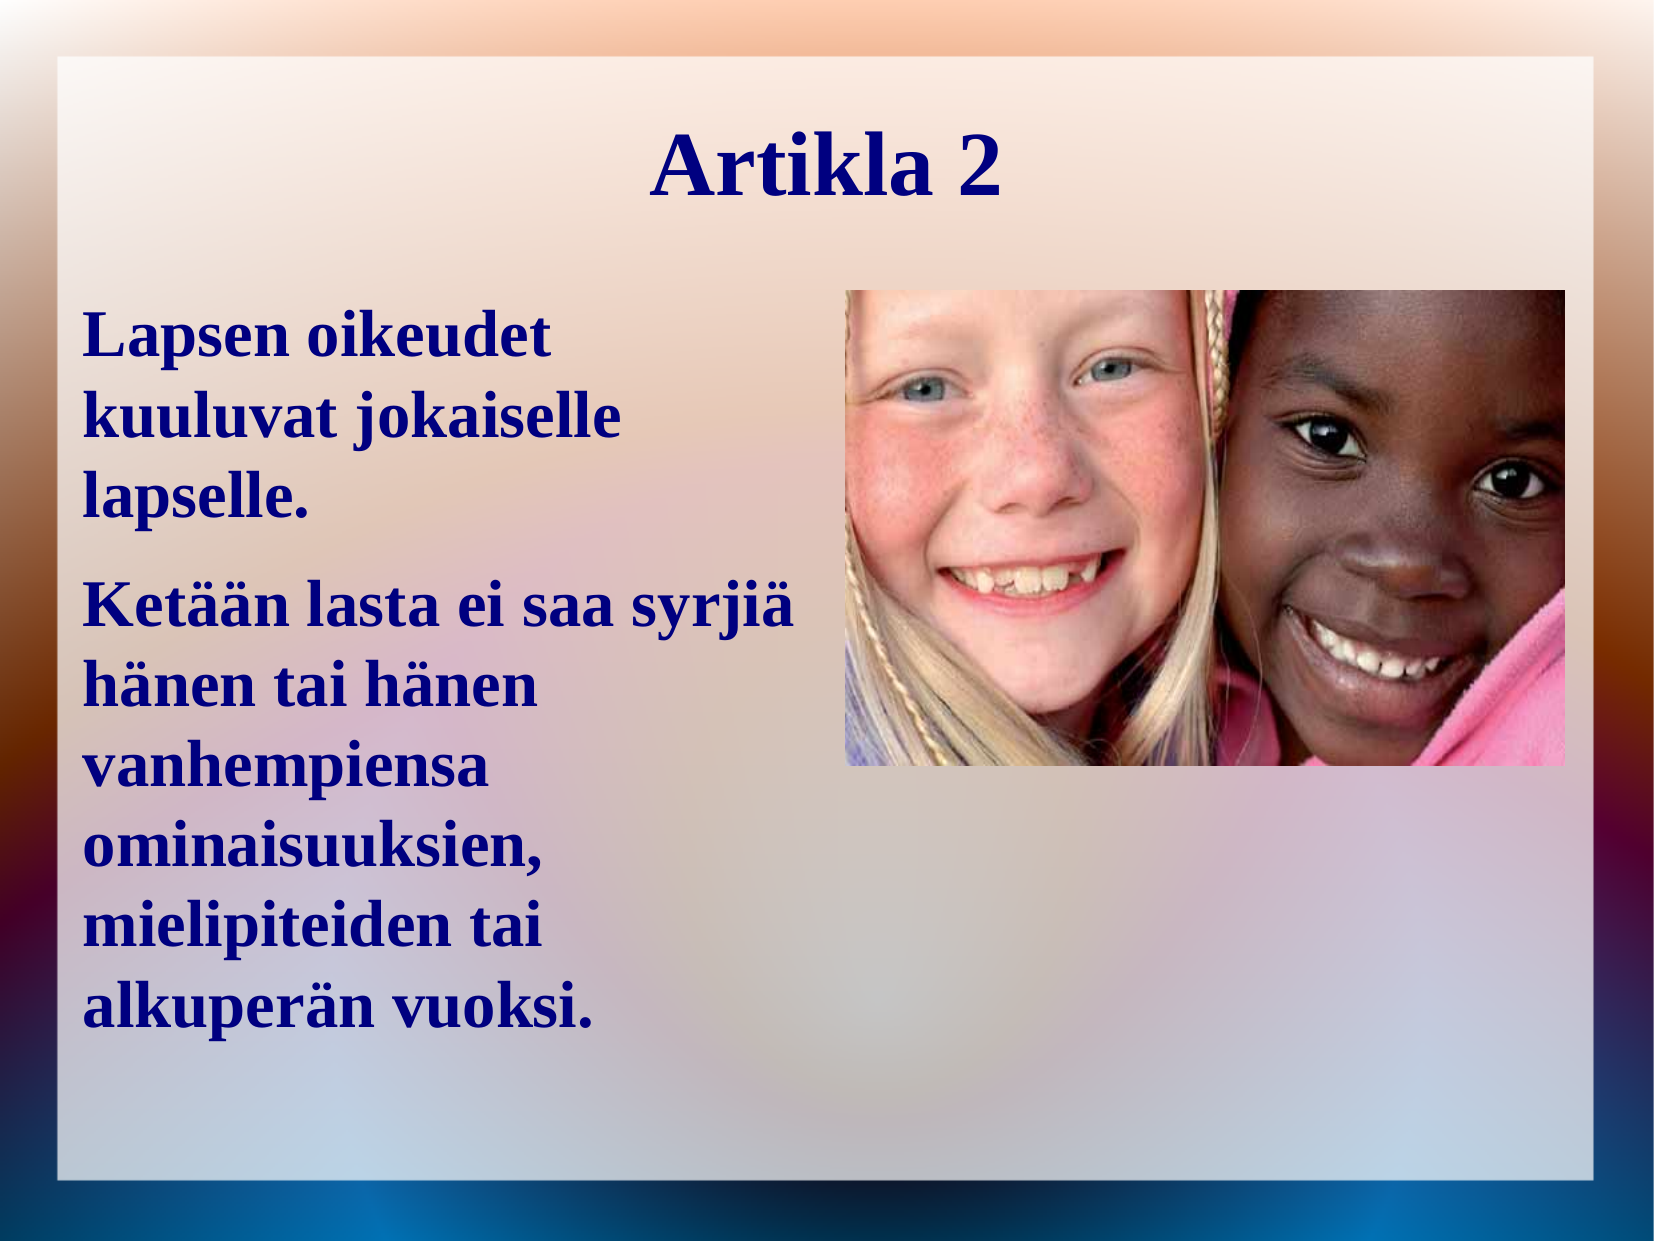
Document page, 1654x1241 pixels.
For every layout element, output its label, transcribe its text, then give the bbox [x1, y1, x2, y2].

picture [845, 290, 1565, 766]
list Lapsen oikeudet kuuluvat jokaiselle lapselle. Ketään lasta ei saa syrjiä hänen tai hänen vanhempiensa ominaisuuksien, mielipiteiden tai alkuperän vuoksi. [82, 290, 809, 1109]
title Artikla 2 [82, 55, 1571, 263]
